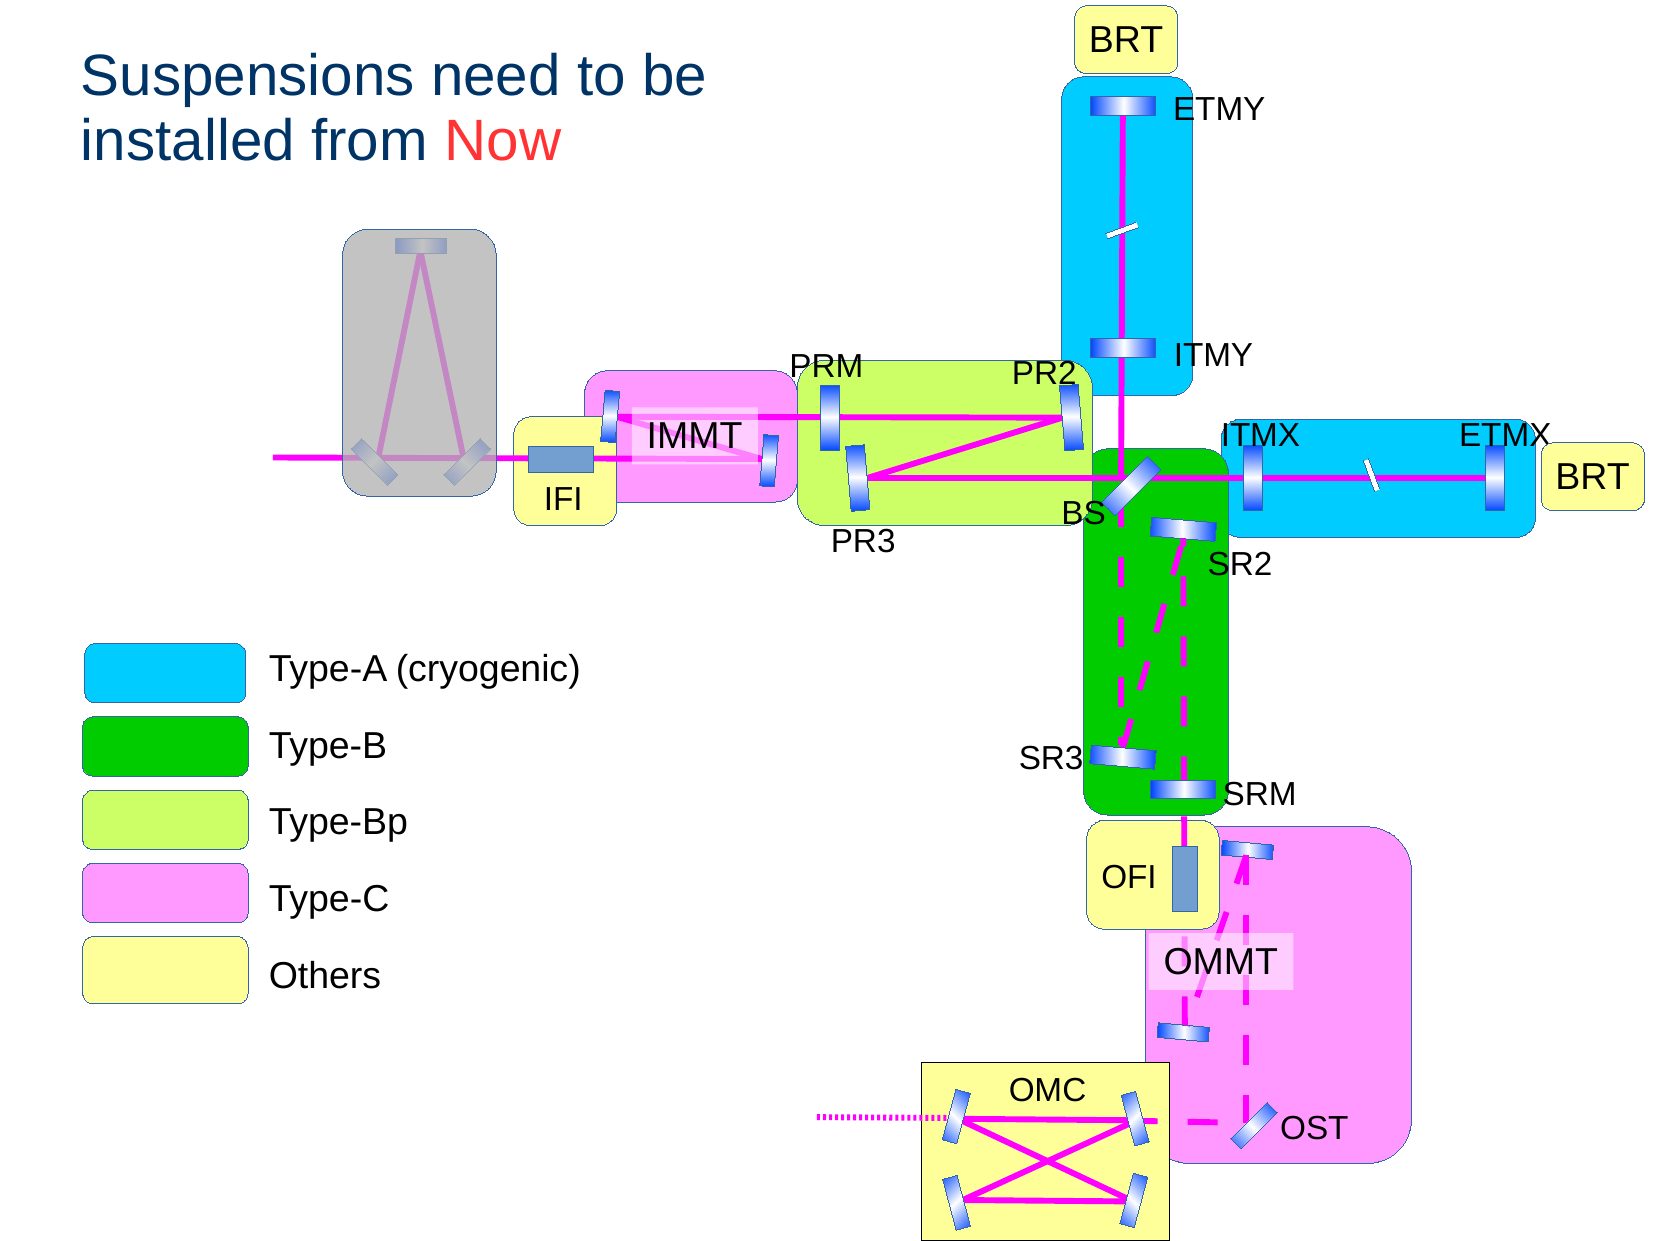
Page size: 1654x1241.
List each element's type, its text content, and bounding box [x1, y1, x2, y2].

text_box ETMY [1158, 82, 1281, 135]
text_box PR2 [997, 347, 1097, 400]
text_box BS [1046, 487, 1121, 540]
text_box PRM [774, 340, 886, 393]
text_box [82, 790, 249, 850]
text_box Type-A (cryogenic) [253, 639, 596, 697]
text_box ETMX [1444, 408, 1567, 461]
text_box Suspensions need to be installed from Now [66, 35, 739, 180]
text_box OMMT [1148, 933, 1294, 990]
text_box SR2 [1192, 538, 1291, 591]
text_box Type-Bp [254, 793, 423, 851]
text_box Type-B [254, 716, 403, 774]
text_box ITMY [1159, 328, 1274, 381]
text_box [1061, 76, 1193, 396]
text_box [84, 643, 246, 703]
text_box BRT [1074, 5, 1178, 74]
text_box OMC [993, 1064, 1102, 1117]
text_box [82, 716, 249, 777]
text_box IFI [529, 473, 632, 526]
text_box SR3 [1003, 732, 1099, 785]
text_box OFI [1086, 851, 1190, 904]
text_box PR3 [816, 515, 911, 568]
text_box [82, 863, 249, 923]
text_box [82, 936, 249, 1004]
text_box OST [1265, 1102, 1369, 1155]
text_box [513, 360, 1536, 816]
text_box Others [253, 947, 397, 1004]
text_box ITMX [1206, 408, 1316, 461]
text_box SRM [1207, 768, 1312, 821]
text_box IMMT [631, 407, 758, 465]
text_box [342, 229, 497, 497]
text_box BRT [1541, 442, 1645, 511]
text_box Type-C [253, 870, 405, 928]
text_box [921, 820, 1412, 1241]
